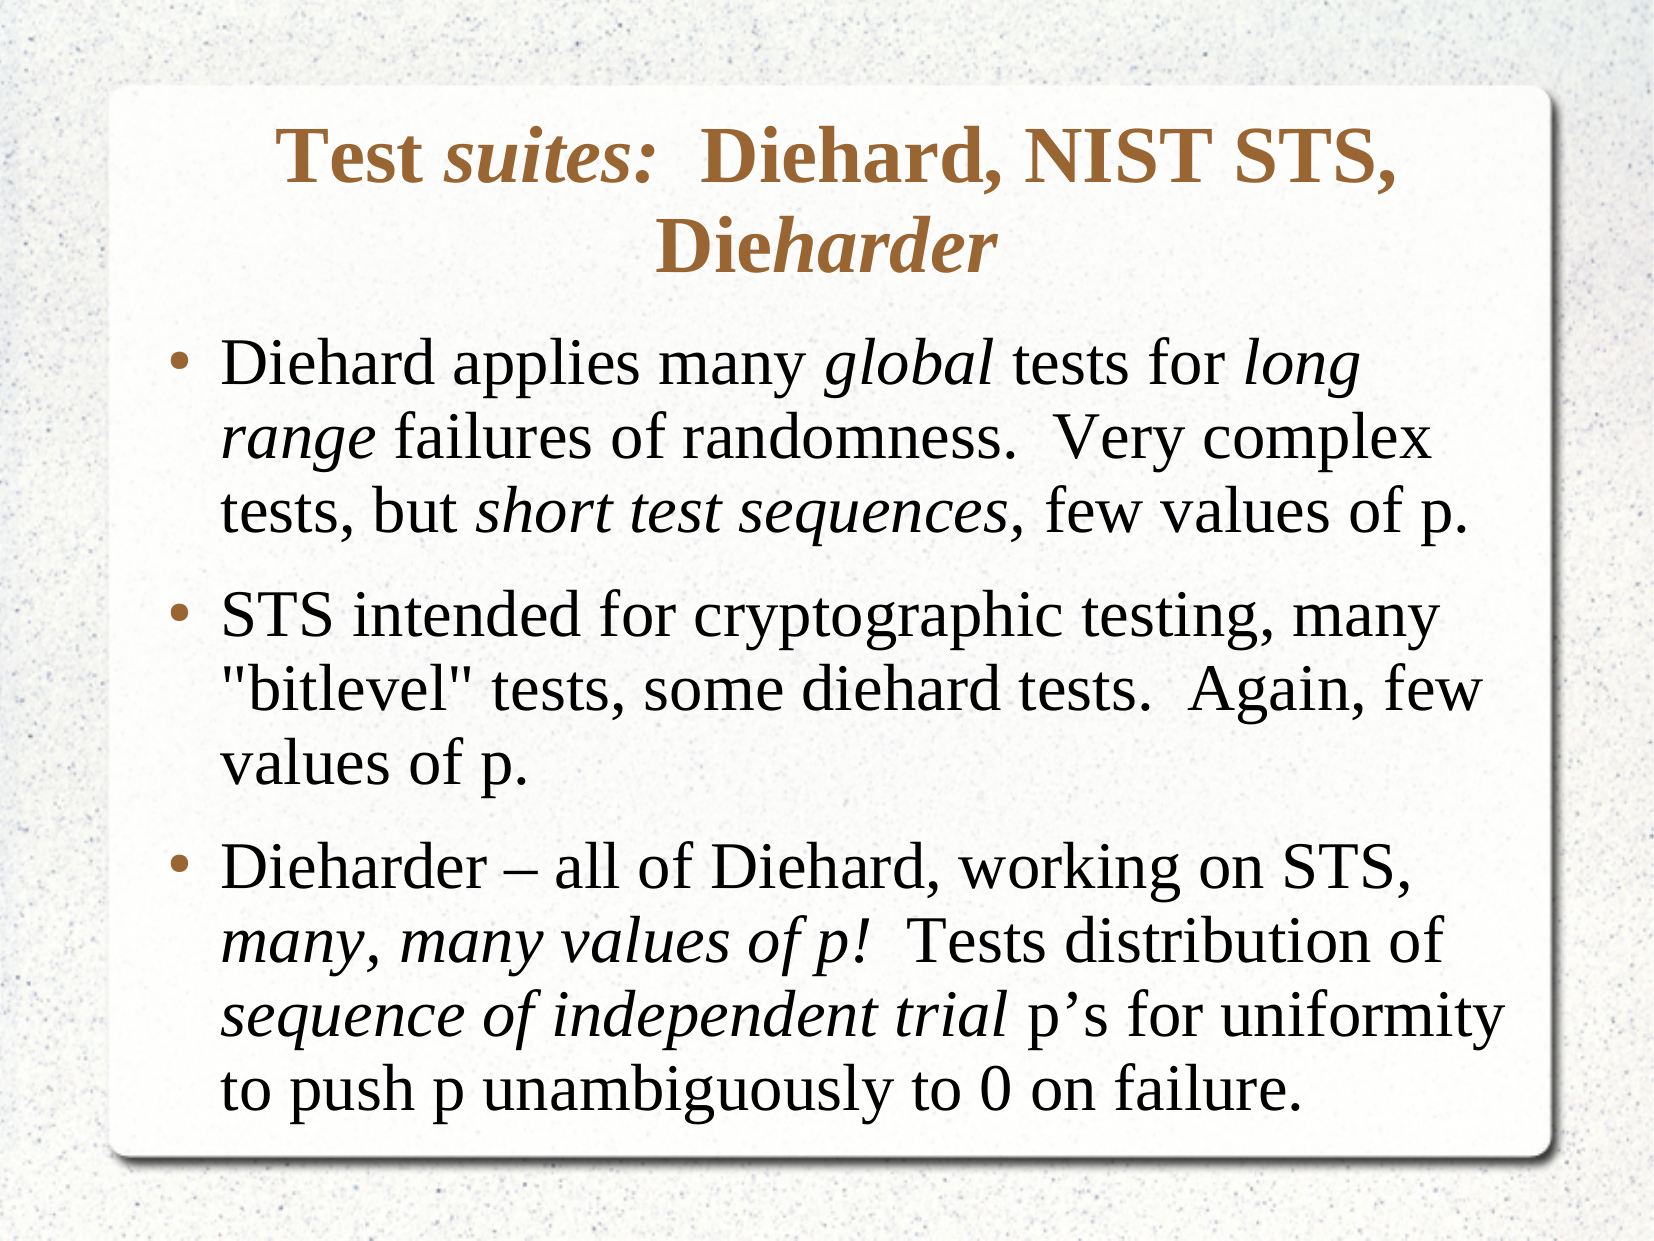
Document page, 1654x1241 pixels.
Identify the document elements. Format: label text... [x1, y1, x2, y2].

title Test suites: Diehard, NIST STS, Dieharder [118, 96, 1536, 304]
picture [0, 0, 1654, 1241]
list Diehard applies many global tests for long range failures of randomness. Very complex tests, but short test sequences, few values of p. STS intended for cryptographic testing, many "bitlevel" tests, some diehard tests. Again, few values of p. Dieharder – all of Diehard, working on STS, many, many values of p! Tests distribution of sequence of independent trial p’s for uniformity to push p unambiguously to 0 on failure. [150, 325, 1509, 1126]
